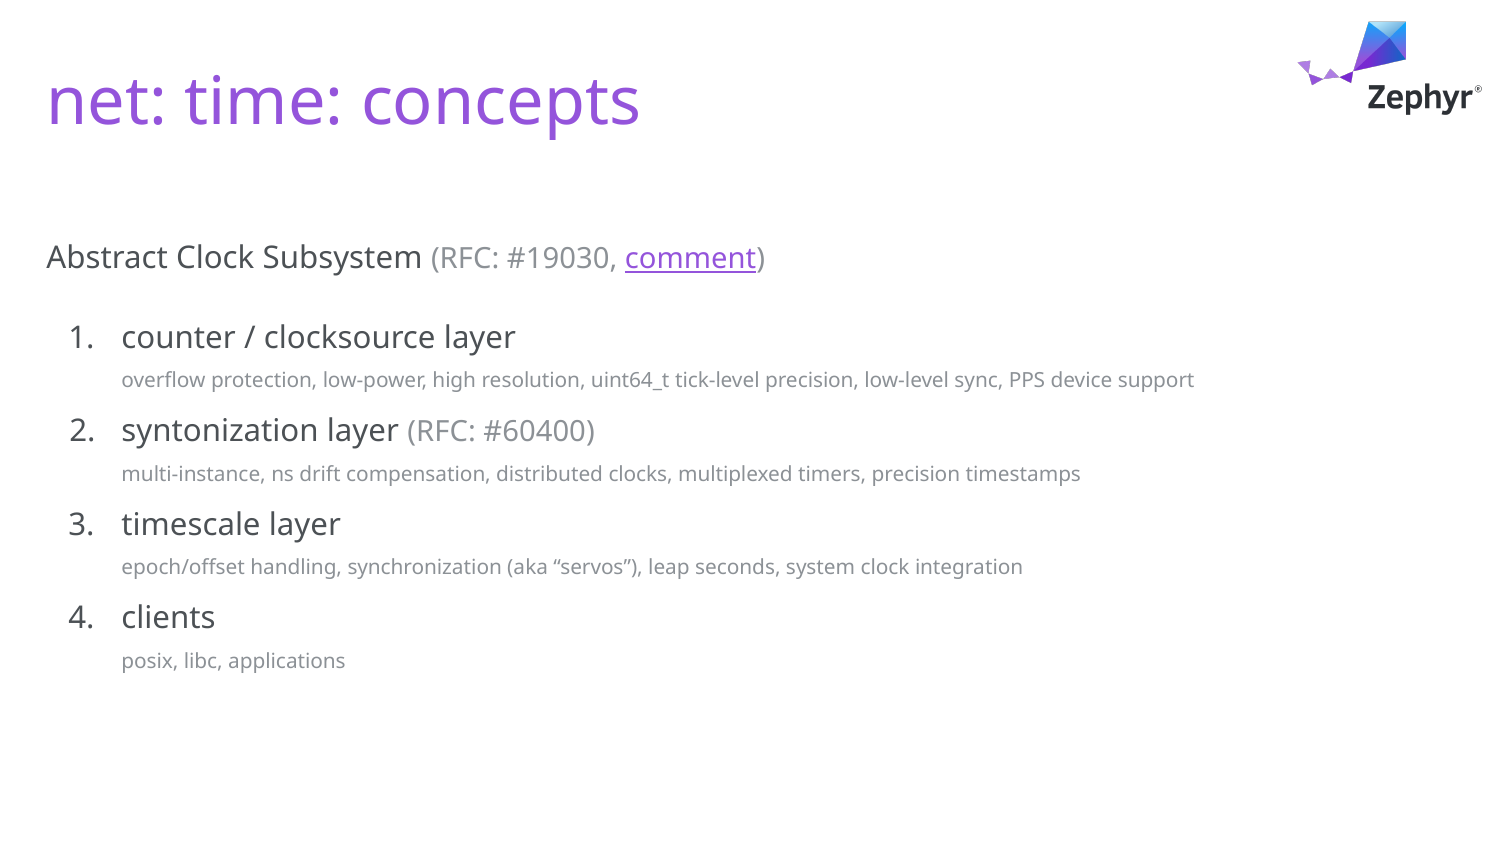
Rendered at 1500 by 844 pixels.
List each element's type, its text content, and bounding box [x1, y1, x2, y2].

picture [1294, 15, 1485, 122]
list Abstract Clock Subsystem (RFC: #19030, comment) counter / clocksource layer overflow protection, low-power, high resolution, uint64_t tick-level precision, low-level sync, PPS device support syntonization layer (RFC: #60400) multi-instance, ns drift compensation, distributed clocks, multiplexed timers, precision timestamps timescale layer epoch/offset handling, synchronization (aka “servos”), leap seconds, system clock integration clients posix, libc, applications [31, 216, 1403, 758]
title net: time: concepts [31, 38, 1382, 145]
